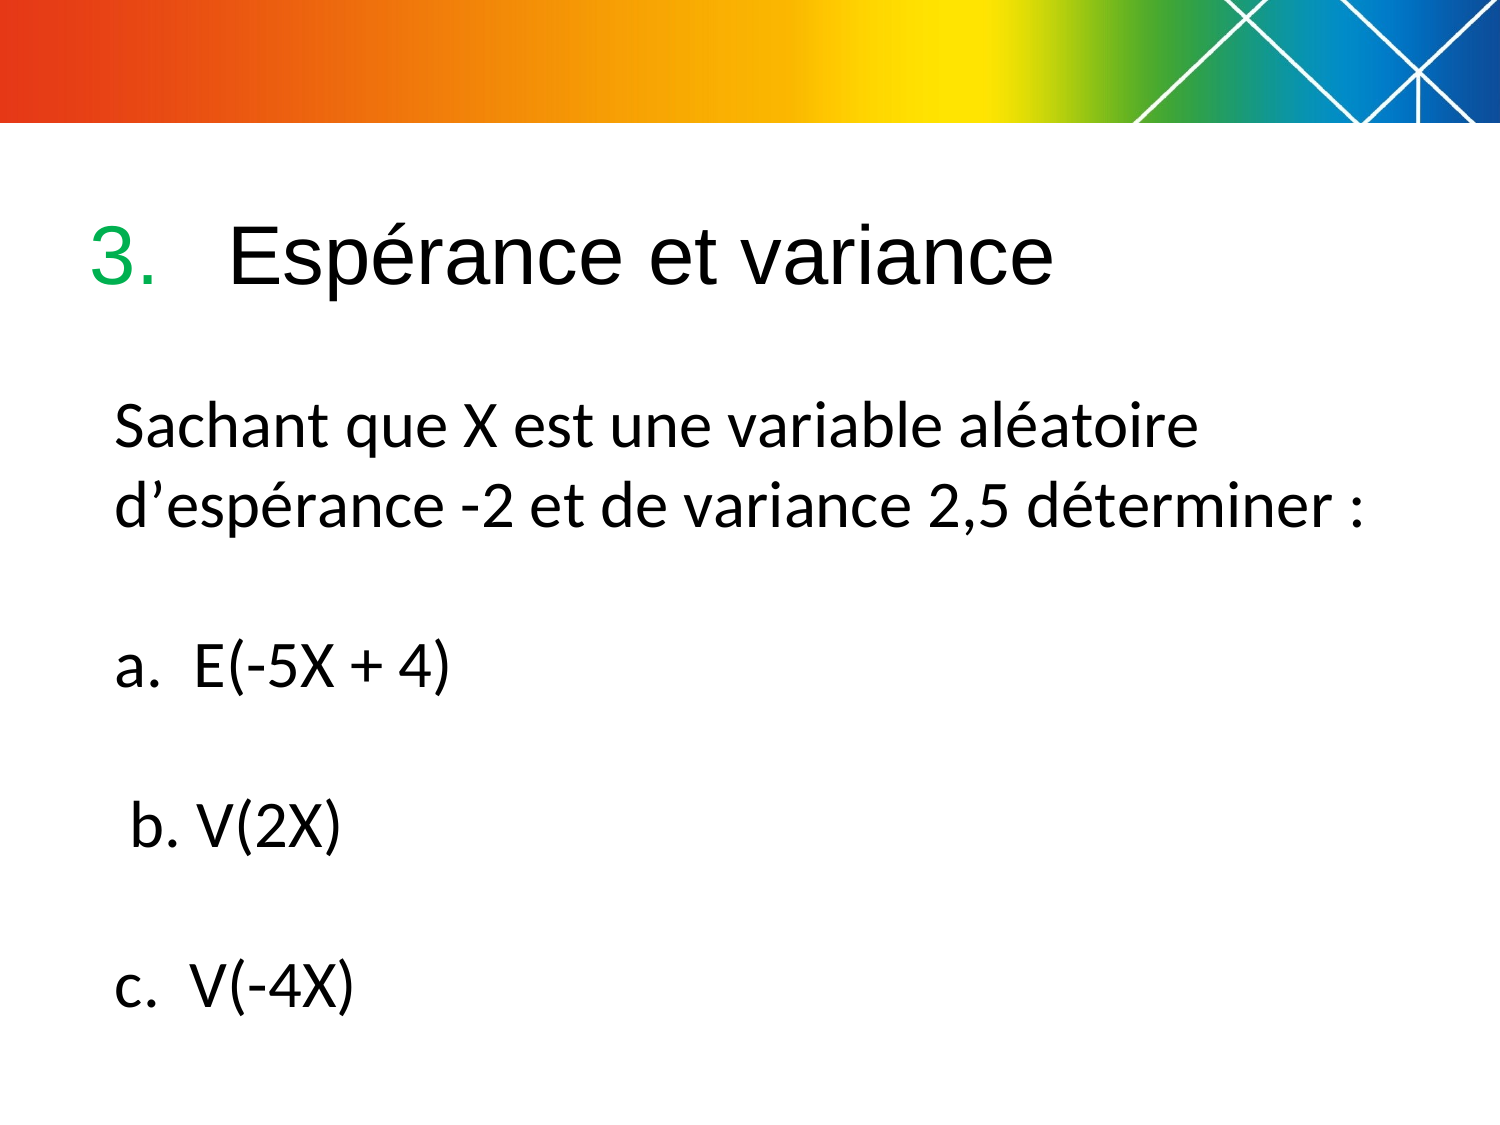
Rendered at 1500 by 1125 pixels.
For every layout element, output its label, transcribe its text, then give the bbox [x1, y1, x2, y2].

picture [1340, 0, 1500, 123]
picture [0, 0, 1359, 123]
text_box Sachant que X est une variable aléatoire d’espérance -2 et de variance 2,5 déterminer : a. E(-5X + 4) b. V(2X) c. V(-4X) [100, 373, 1424, 1109]
text_box Espérance et variance [75, 164, 1500, 339]
